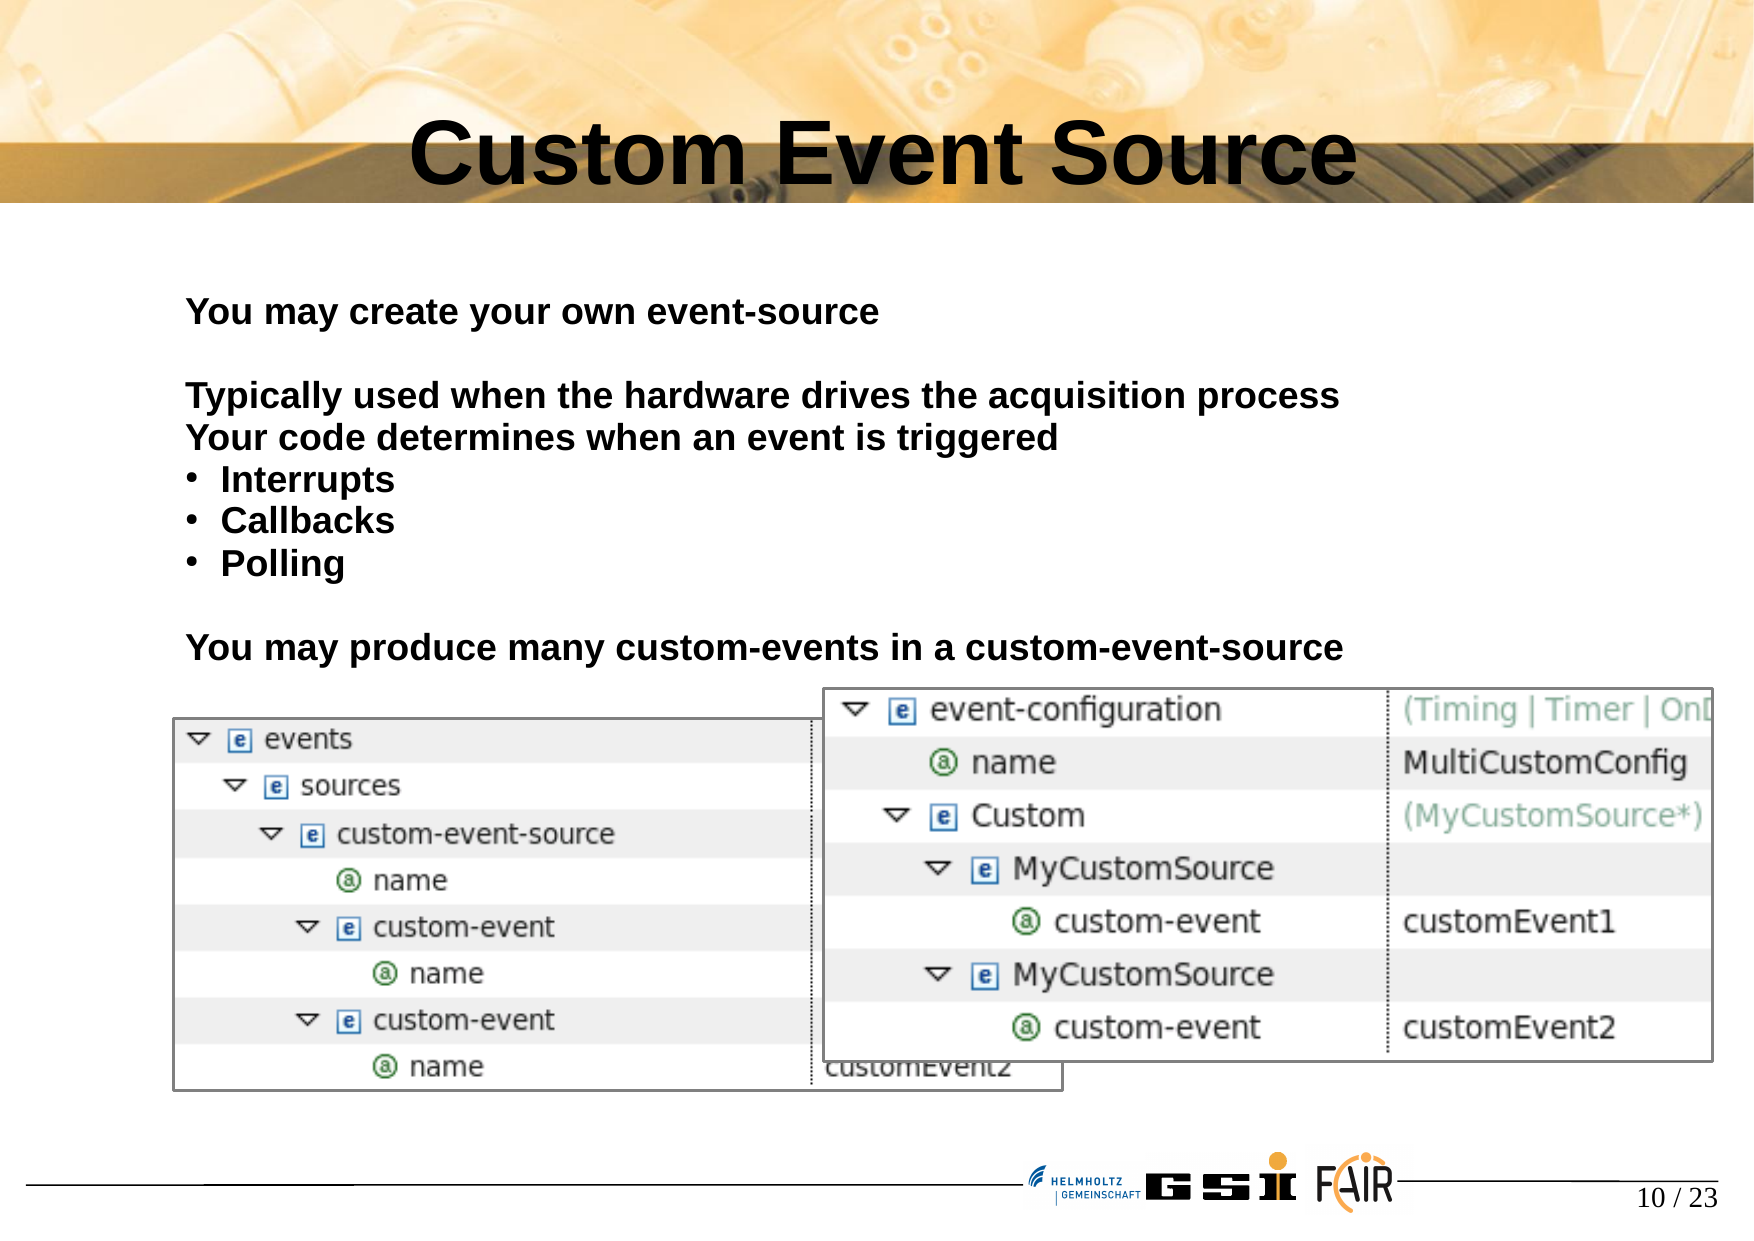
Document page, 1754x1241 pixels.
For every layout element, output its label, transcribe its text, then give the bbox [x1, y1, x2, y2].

picture [1305, 1144, 1414, 1215]
picture [825, 690, 1711, 1060]
text_box You may create your own event-source Typically used when the hardware drives the acquisition process Your code determines when an event is triggered Interrupts Callbacks Polling You may produce many custom-events in a custom-event-source [135, 282, 1411, 766]
title Custom Event Source [180, 56, 1590, 250]
picture [1023, 1152, 1296, 1210]
picture [0, 0, 1754, 205]
picture [174, 720, 1061, 1089]
